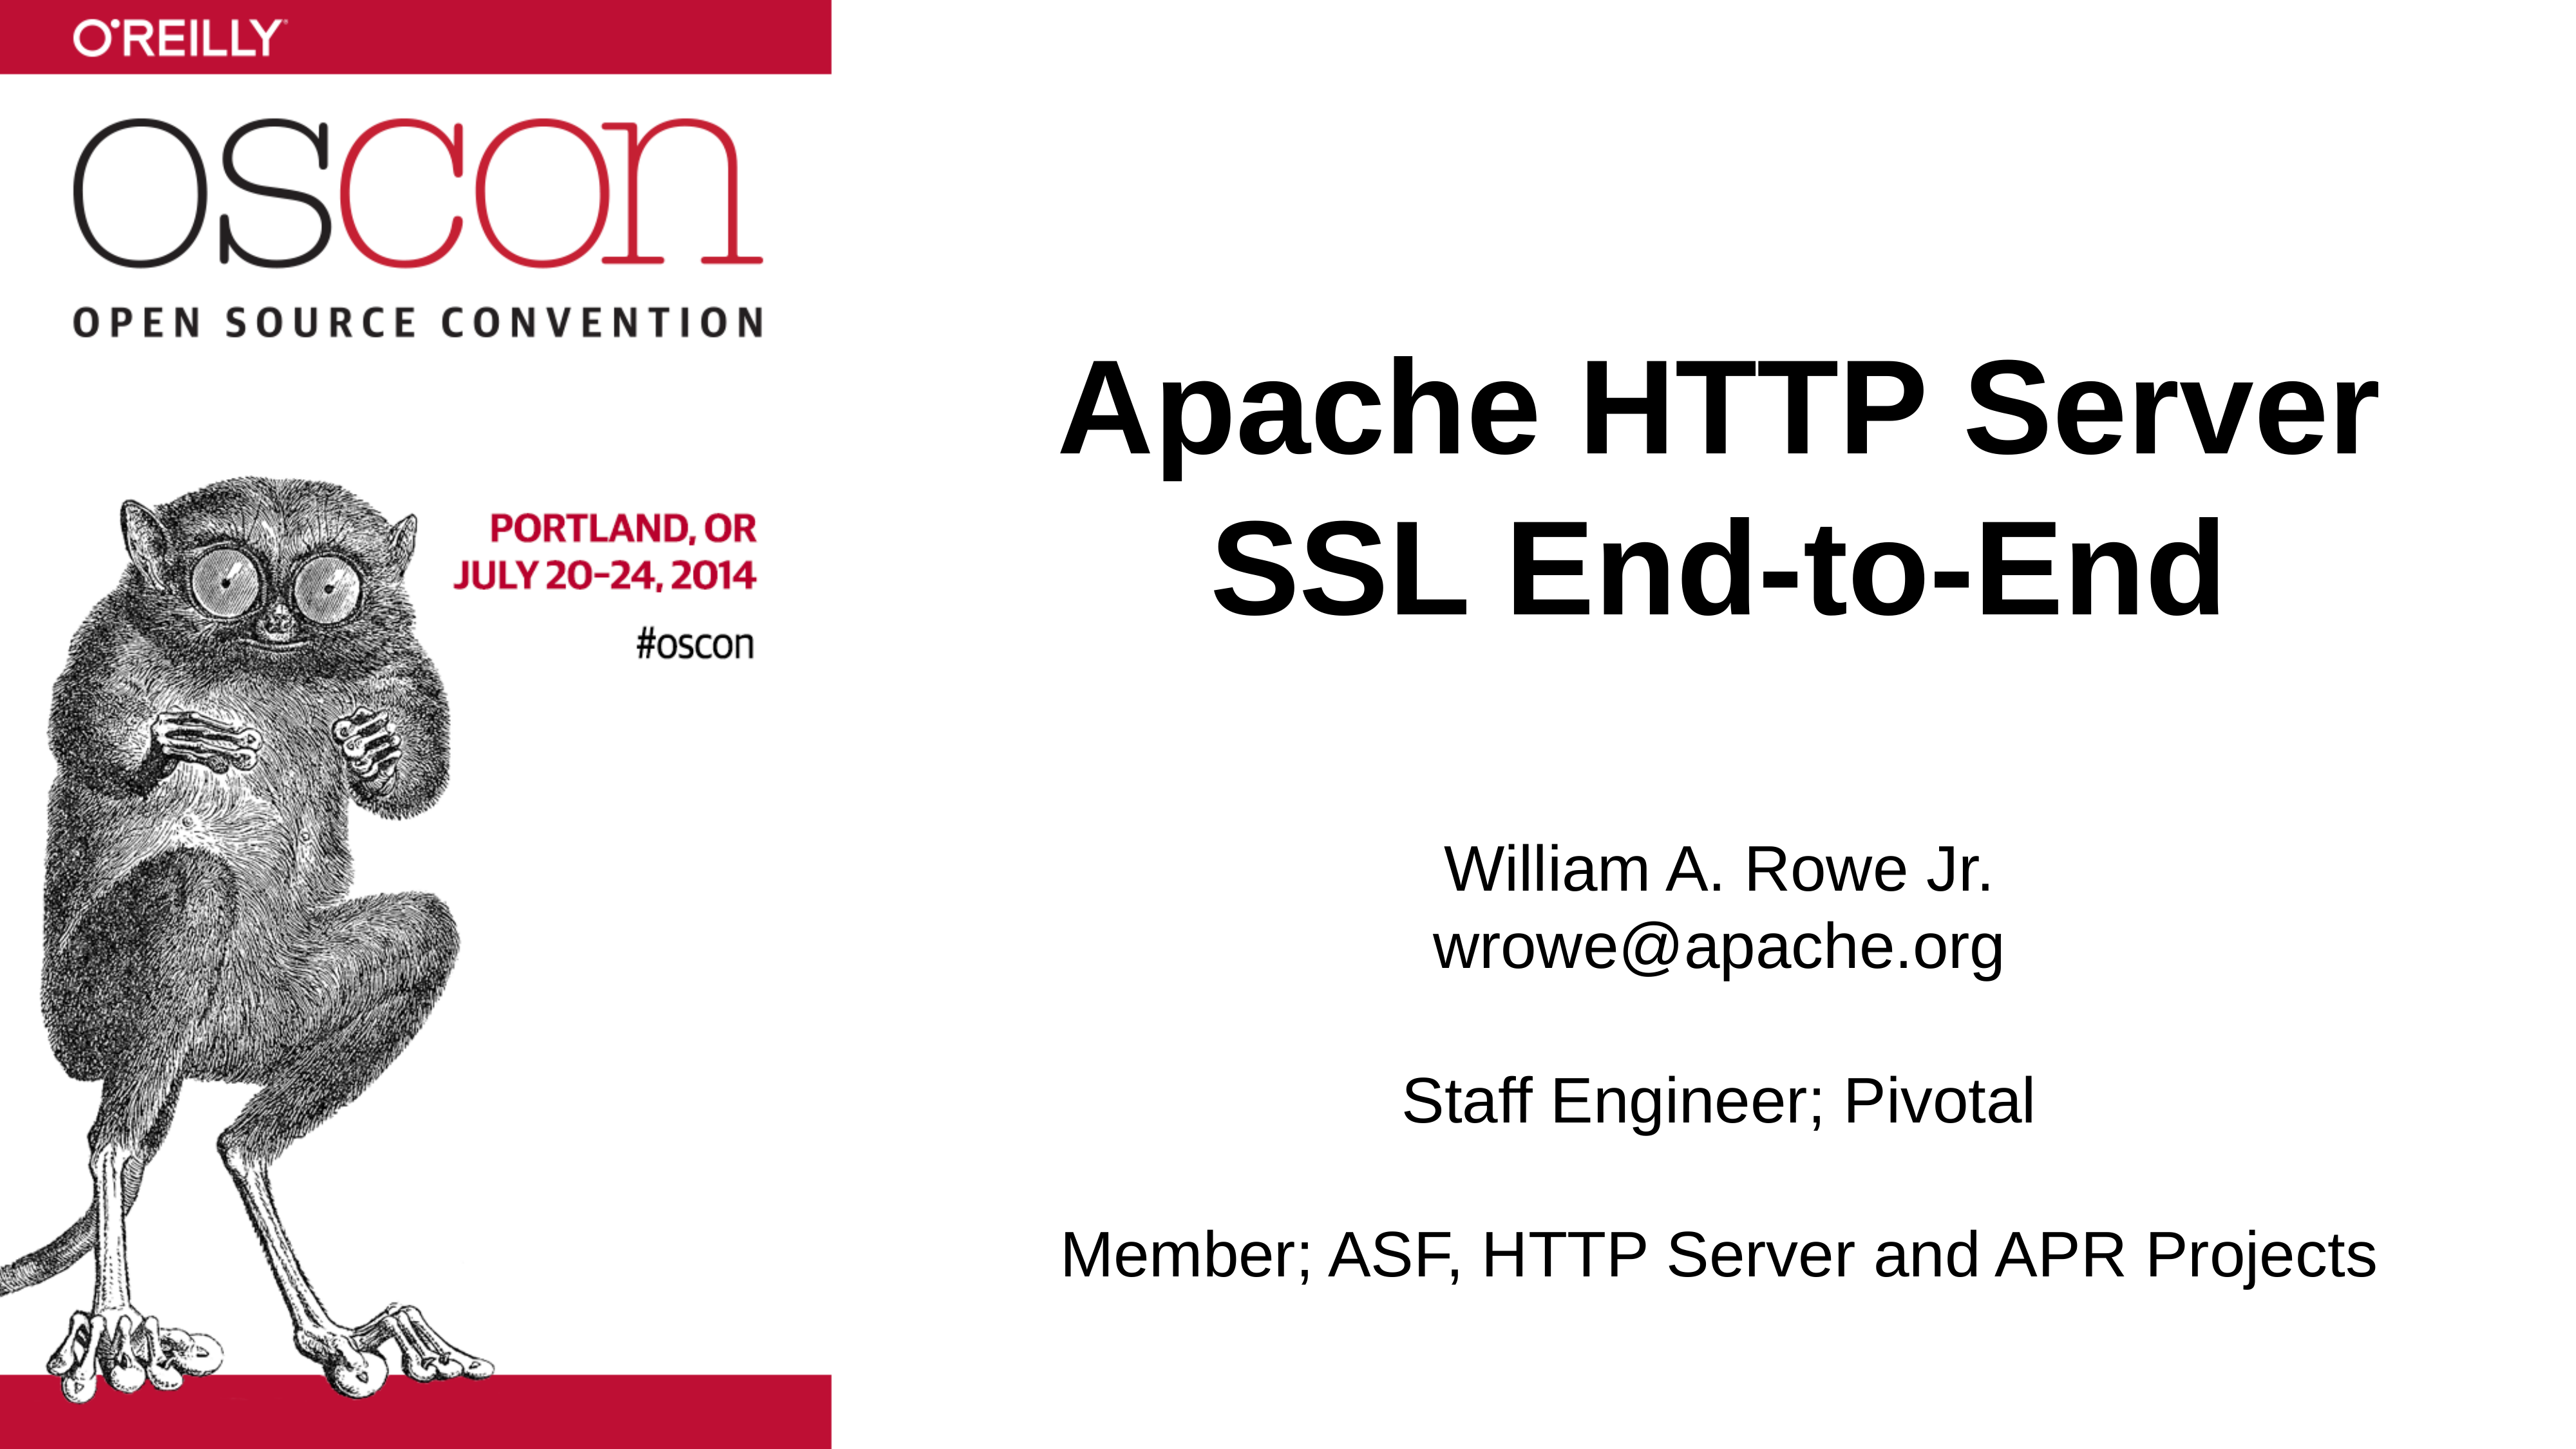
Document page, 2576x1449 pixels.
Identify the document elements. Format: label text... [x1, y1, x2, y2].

picture [0, 0, 2576, 1449]
title Apache HTTP Server SSL End-to-End [909, 0, 2530, 808]
list William A. Rowe Jr. wrowe@apache.org Staff Engineer; Pivotal Member; ASF, HTTP Server and APR Projects [909, 821, 2530, 1449]
